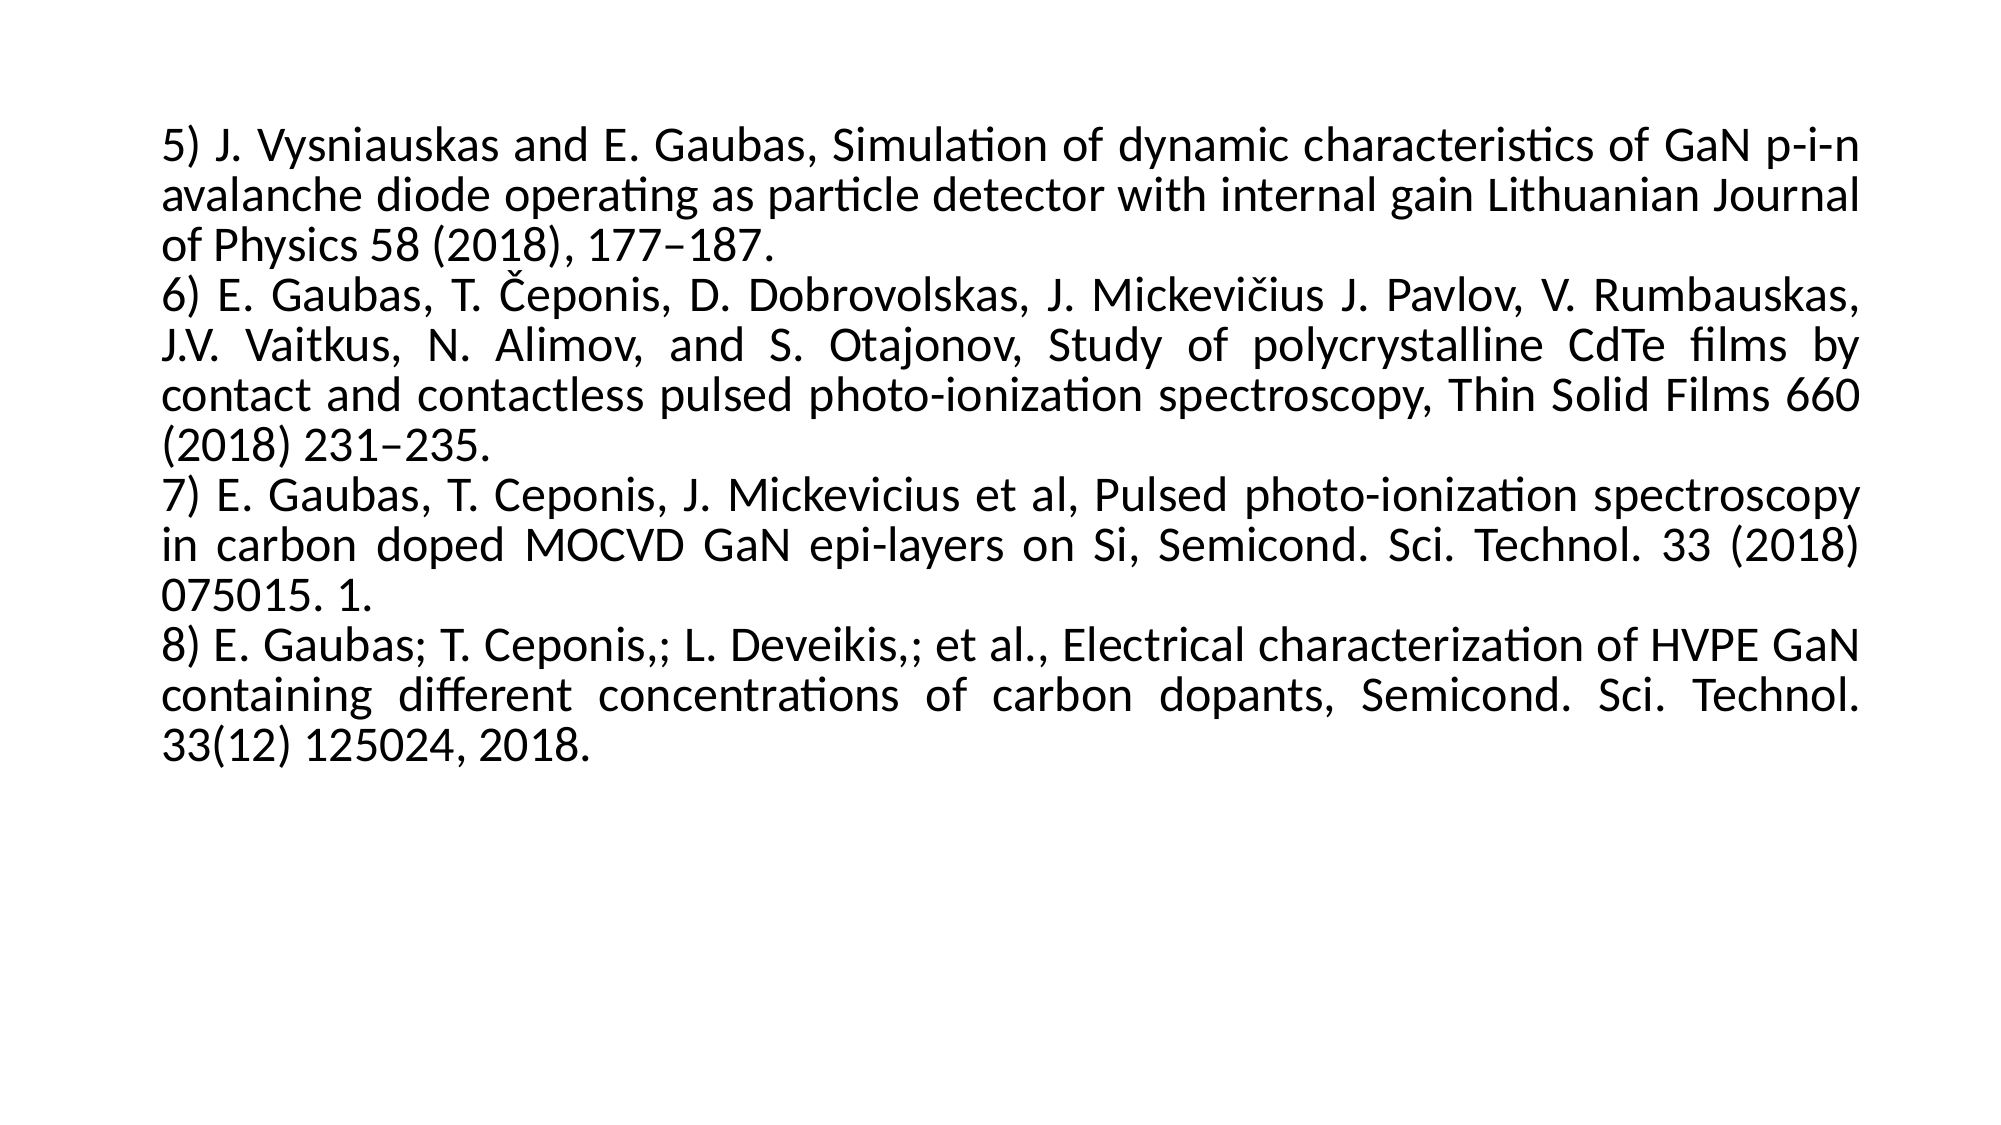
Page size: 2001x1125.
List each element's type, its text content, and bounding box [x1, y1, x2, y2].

text_box J. Vysniauskas and E. Gaubas, Simulation of dynamic characteristics of GaN p-i-n avalanche diode operating as particle detector with internal gain Lithuanian Journal of Physics 58 (2018), 177–187. E. Gaubas, T. Čeponis, D. Dobrovolskas, J. Mickevičius J. Pavlov, V. Rumbauskas, J.V. Vaitkus, N. Alimov, and S. Otajonov, Study of polycrystalline CdTe films by contact and contactless pulsed photo-ionization spectroscopy, Thin Solid Films 660 (2018) 231–235. E. Gaubas, T. Ceponis, J. Mickevicius et al, Pulsed photo-ionization spectroscopy in carbon doped MOCVD GaN epi-layers on Si, Semicond. Sci. Technol. 33 (2018) 075015. 1. E. Gaubas; T. Ceponis,; L. Deveikis,; et al., Electrical characterization of HVPE GaN containing different concentrations of carbon dopants, Semicond. Sci. Technol. 33(12) 125024, 2018. [146, 116, 1878, 781]
